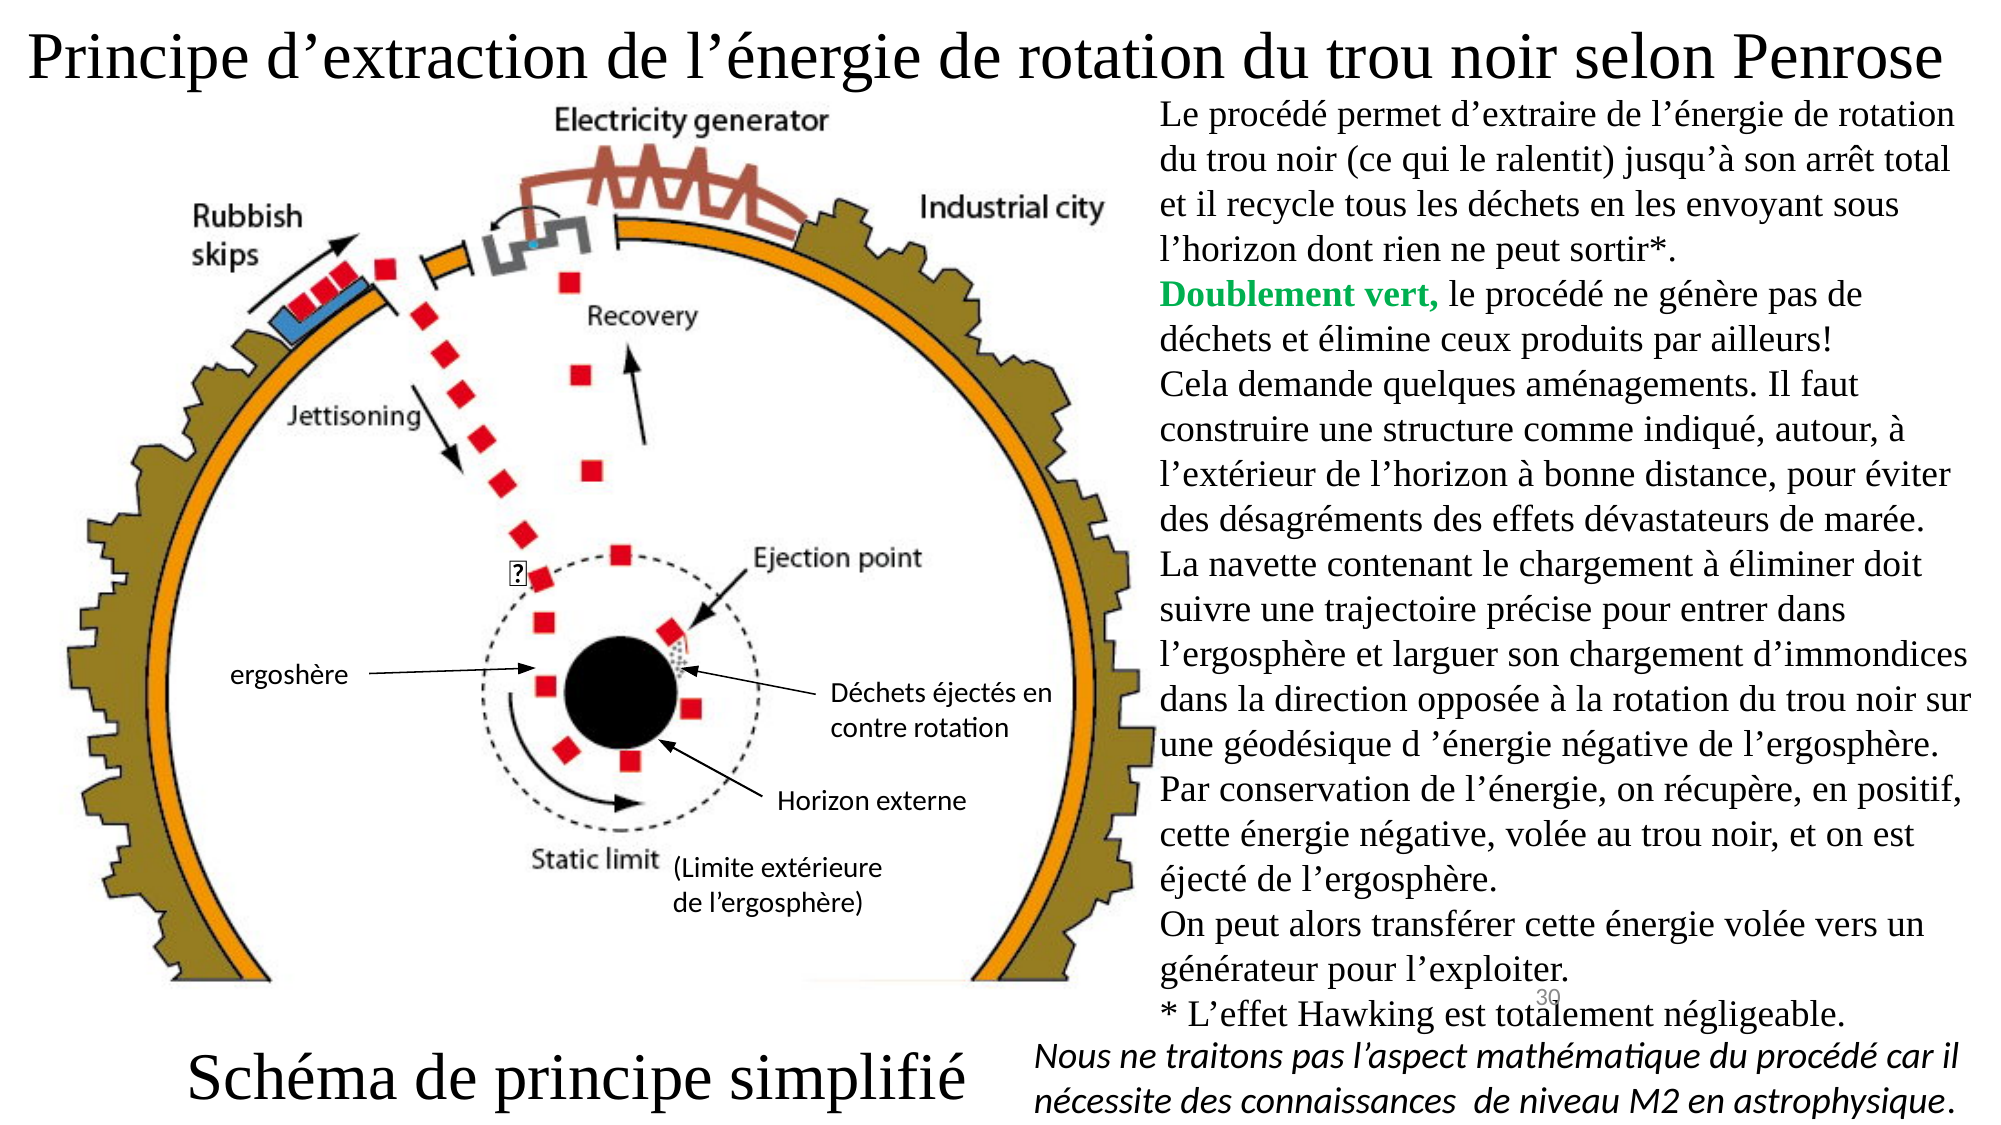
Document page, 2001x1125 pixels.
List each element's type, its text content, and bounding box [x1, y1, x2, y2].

picture [2, 73, 1144, 991]
text_box [1520, 965, 1971, 1026]
text_box Nous ne traitons pas l’aspect mathématique du procédé car il nécessite des connaissances de niveau M2 en astrophysique. [1019, 1023, 1988, 1125]
text_box Déchets éjectés en contre rotation [815, 665, 1075, 752]
text_box Le procédé permet d’extraire de l’énergie de rotation du trou noir (ce qui le ralentit) jusqu’à son arrêt total et il recycle tous les déchets en les envoyant sous l’horizon dont rien ne peut sortir*. Doublement vert, le procédé ne génère pas de déchets et élimine ceux produits par ailleurs! Cela demande quelques aménagements. Il faut construire une structure comme indiqué, autour, à l’extérieur de l’horizon à bonne distance, pour éviter des désagréments des effets dévastateurs de marée. La navette contenant le chargement à éliminer doit suivre une trajectoire précise pour entrer dans l’ergosphère et larguer son chargement d’immondices dans la direction opposée à la rotation du trou noir sur une géodésique d ’énergie négative de l’ergosphère. Par conservation de l’énergie, on récupère, en positif, cette énergie négative, volée au trou noir, et on est éjecté de l’ergosphère. On peut alors transférer cette énergie volée vers un générateur pour l’exploiter. * L’effet Hawking est totalement négligeable. [1144, 81, 2000, 1052]
text_box Principe d’extraction de l’énergie de rotation du trou noir selon Penrose [12, 3, 1988, 100]
text_box (Limite extérieure de l’ergosphère) [657, 840, 927, 927]
text_box 🚀 [493, 541, 1509, 603]
text_box Horizon externe [762, 773, 1000, 825]
text_box Schéma de principe simplifié [171, 1025, 1060, 1121]
text_box ergoshère [215, 648, 401, 699]
